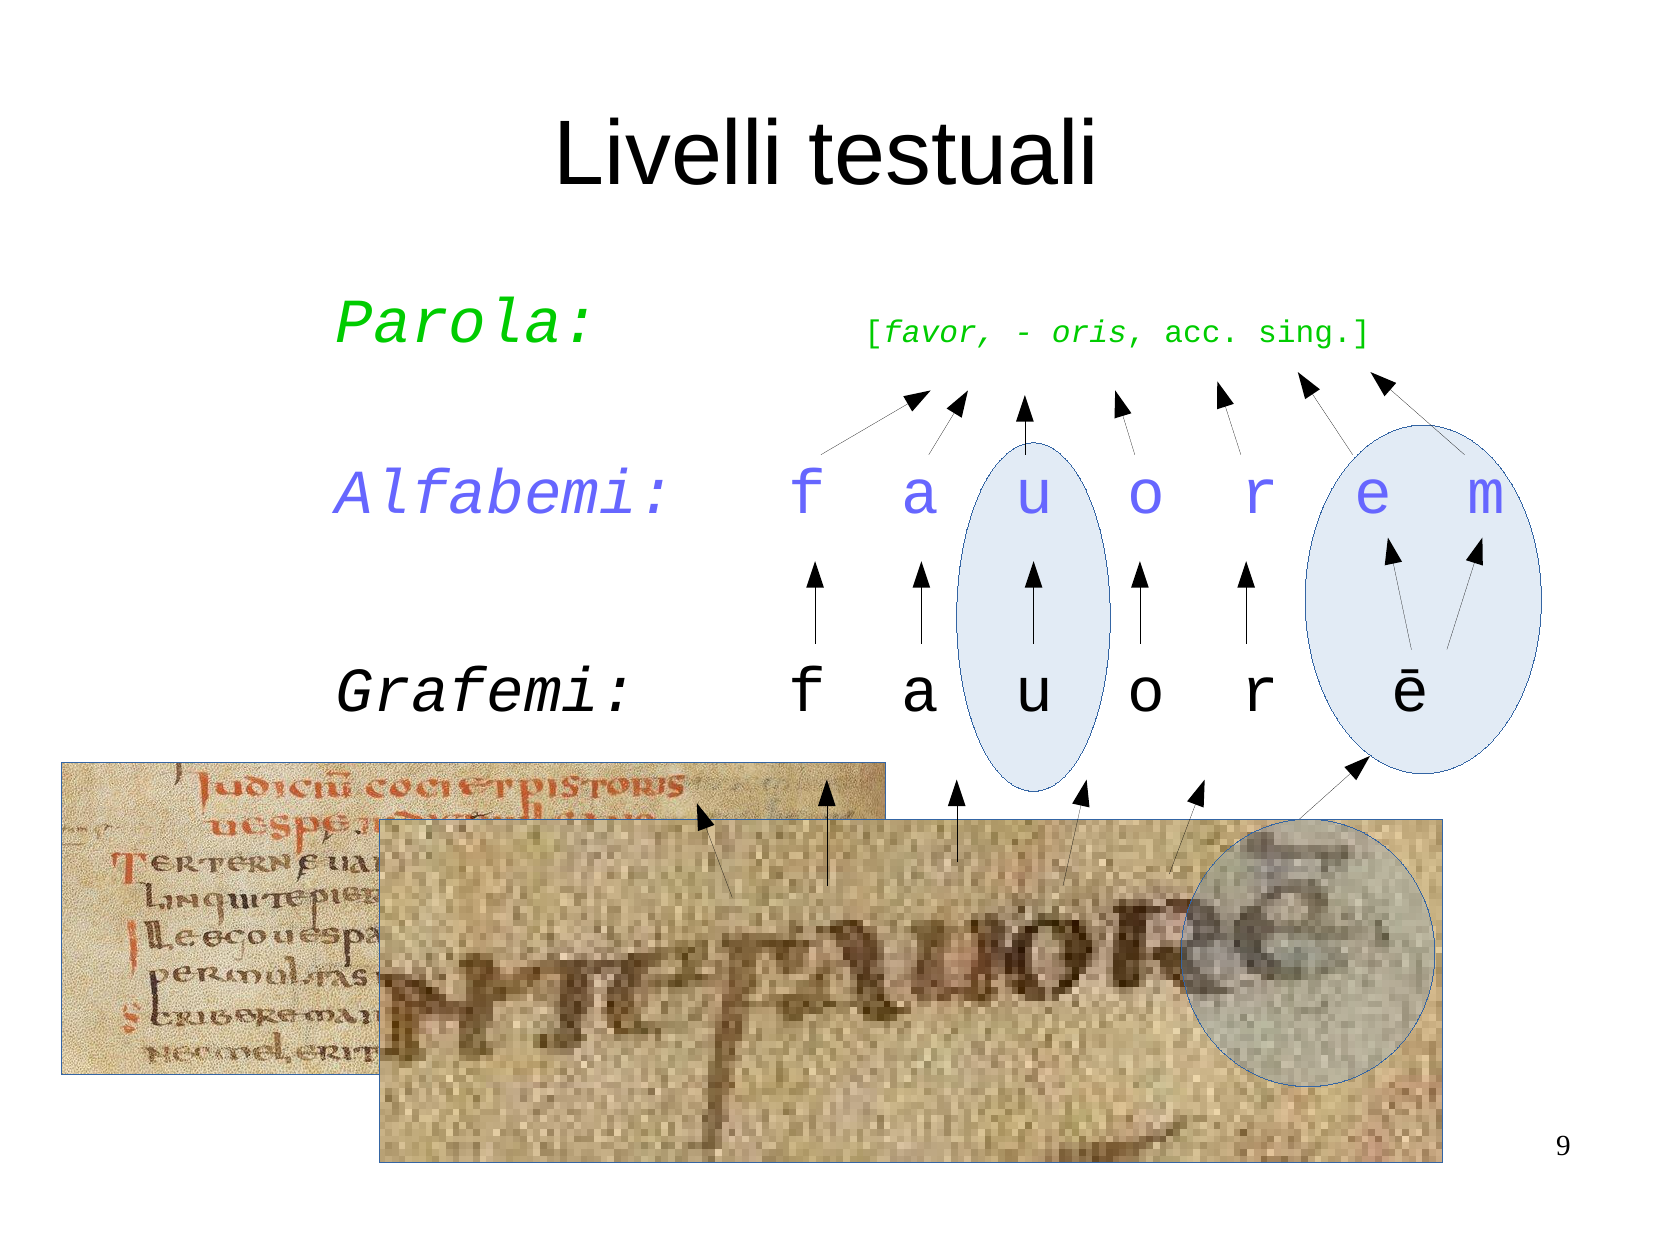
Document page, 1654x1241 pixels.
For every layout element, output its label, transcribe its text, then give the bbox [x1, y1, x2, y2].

text_box [1181, 819, 1435, 1087]
text_box [1538, 557, 1542, 641]
picture [61, 762, 1443, 1163]
title Livelli testuali [82, 49, 1571, 257]
list Parola: [favor, - oris, acc. sing.] Alfabemi: f a u o r e m Grafemi: f a u o r ē [269, 290, 1538, 780]
text_box [1006, 780, 1061, 792]
